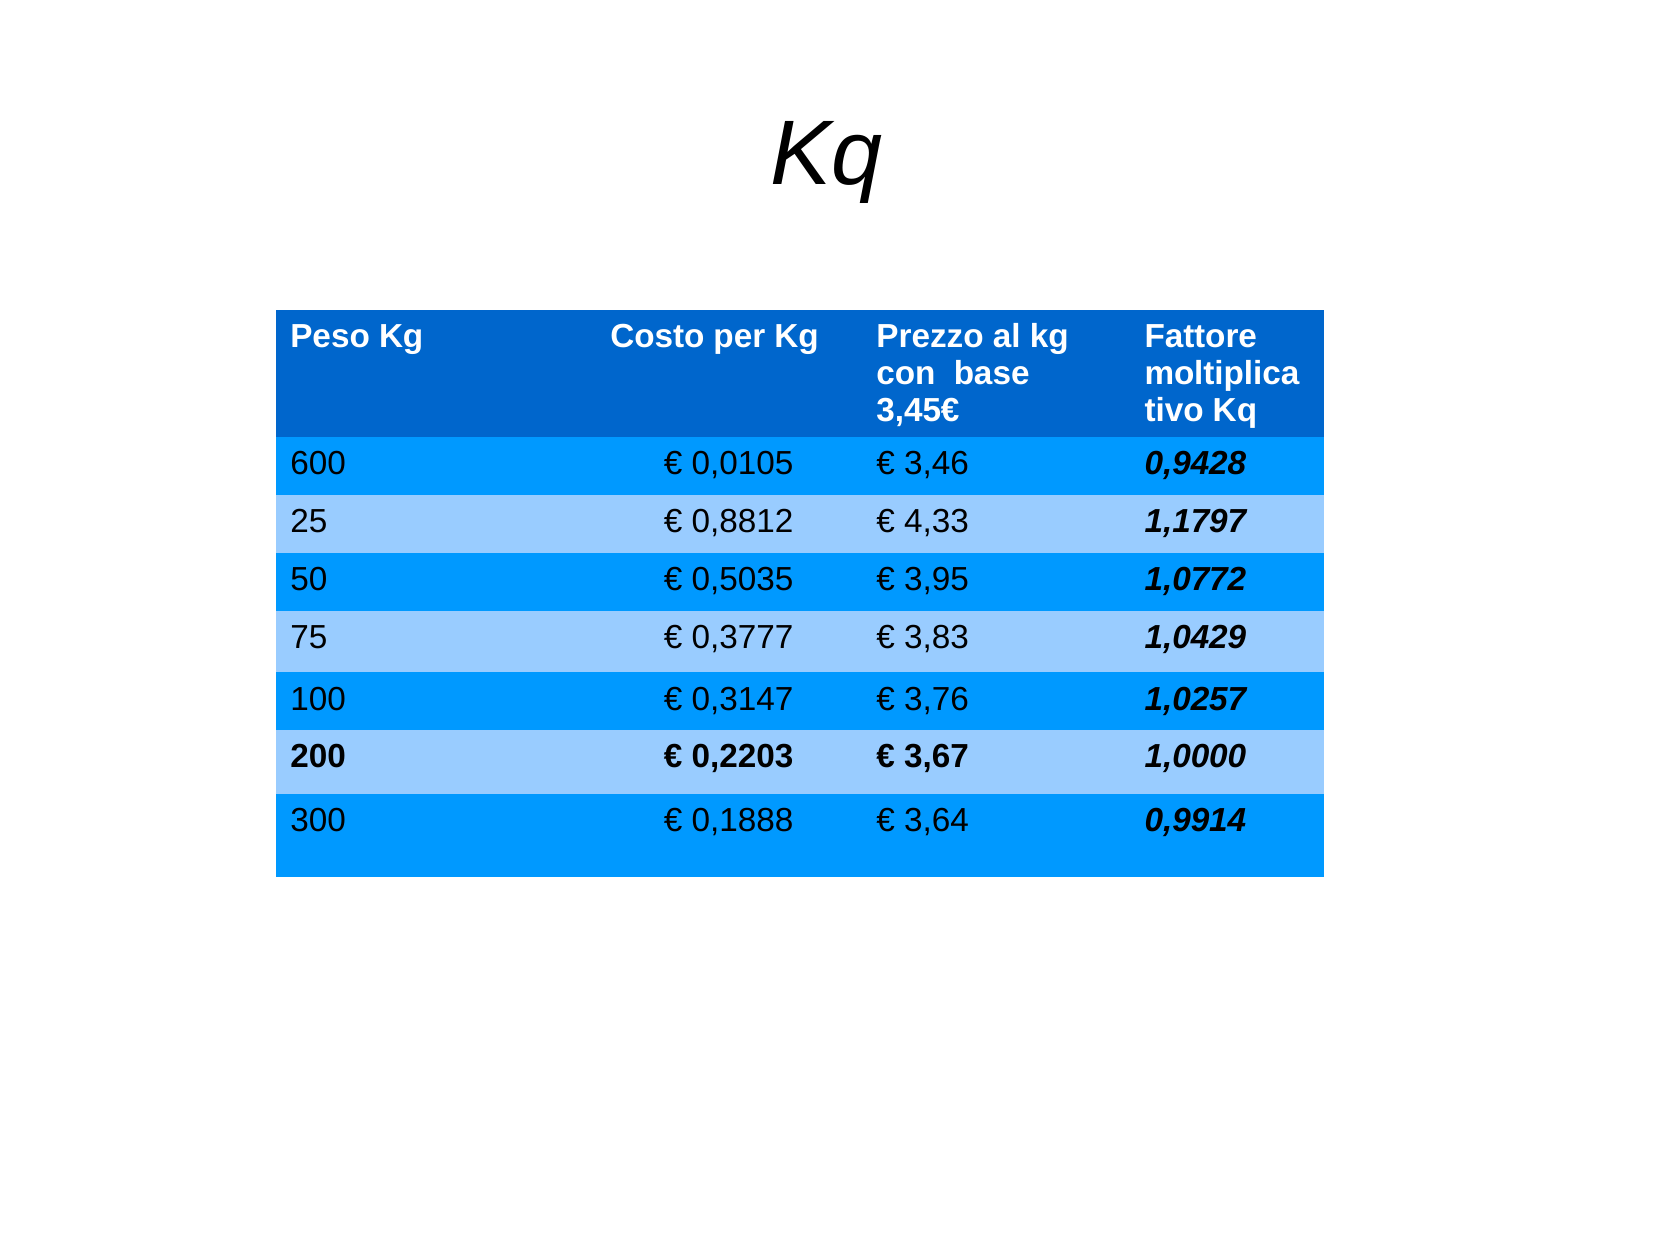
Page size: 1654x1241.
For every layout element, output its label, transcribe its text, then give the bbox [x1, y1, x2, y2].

table_cell 0,9914 [1130, 794, 1324, 877]
table_cell [525, 553, 560, 611]
table_header [489, 310, 525, 437]
table_header Fattore moltiplicativo Kq [1130, 310, 1324, 437]
table_cell [525, 495, 560, 553]
table_cell [489, 495, 525, 553]
table_cell € 0,2203 [596, 730, 862, 794]
table_header [560, 310, 596, 437]
table_cell 1,0000 [1130, 730, 1324, 794]
table_cell [489, 794, 525, 877]
table_cell [489, 730, 525, 794]
table_cell 1,0772 [1130, 553, 1324, 611]
table_cell [560, 672, 596, 730]
table_cell [560, 495, 596, 553]
table_cell € 3,64 [862, 794, 1130, 877]
table_cell [560, 794, 596, 877]
table_cell € 3,83 [862, 611, 1130, 672]
table_cell [525, 794, 560, 877]
table_cell € 3,95 [862, 553, 1130, 611]
table_cell € 0,3147 [596, 672, 862, 730]
table_cell [489, 672, 525, 730]
table_cell 1,1797 [1130, 495, 1324, 553]
table_cell € 0,0105 [596, 437, 862, 495]
table_cell € 0,3777 [596, 611, 862, 672]
table_header [525, 310, 560, 437]
table_cell 0,9428 [1130, 437, 1324, 495]
table_cell 1,0429 [1130, 611, 1324, 672]
table_cell [525, 611, 560, 672]
table_header Peso Kg [276, 310, 489, 437]
table_cell [489, 553, 525, 611]
table_header Costo per Kg [596, 310, 862, 437]
table_cell [489, 437, 525, 495]
table_cell 100 [276, 672, 489, 730]
table_cell € 3,76 [862, 672, 1130, 730]
table_cell € 3,67 [862, 730, 1130, 794]
table_cell [560, 730, 596, 794]
table_cell 50 [276, 553, 489, 611]
table_cell [525, 672, 560, 730]
table_cell [525, 730, 560, 794]
table_cell 200 [276, 730, 489, 794]
table_cell € 0,1888 [596, 794, 862, 877]
table_cell [560, 553, 596, 611]
table_cell 600 [276, 437, 489, 495]
table_cell [525, 437, 560, 495]
table_cell € 0,5035 [596, 553, 862, 611]
table_cell 1,0257 [1130, 672, 1324, 730]
table_cell [560, 437, 596, 495]
table_cell [560, 611, 596, 672]
table_cell 75 [276, 611, 489, 672]
table_cell € 3,46 [862, 437, 1130, 495]
table_cell € 0,8812 [596, 495, 862, 553]
table_cell 25 [276, 495, 489, 553]
table_header Prezzo al kg con base 3,45€ [862, 310, 1130, 437]
table_cell [489, 611, 525, 672]
title Kq [82, 56, 1571, 250]
table_cell 300 [276, 794, 489, 877]
table_cell € 4,33 [862, 495, 1130, 553]
